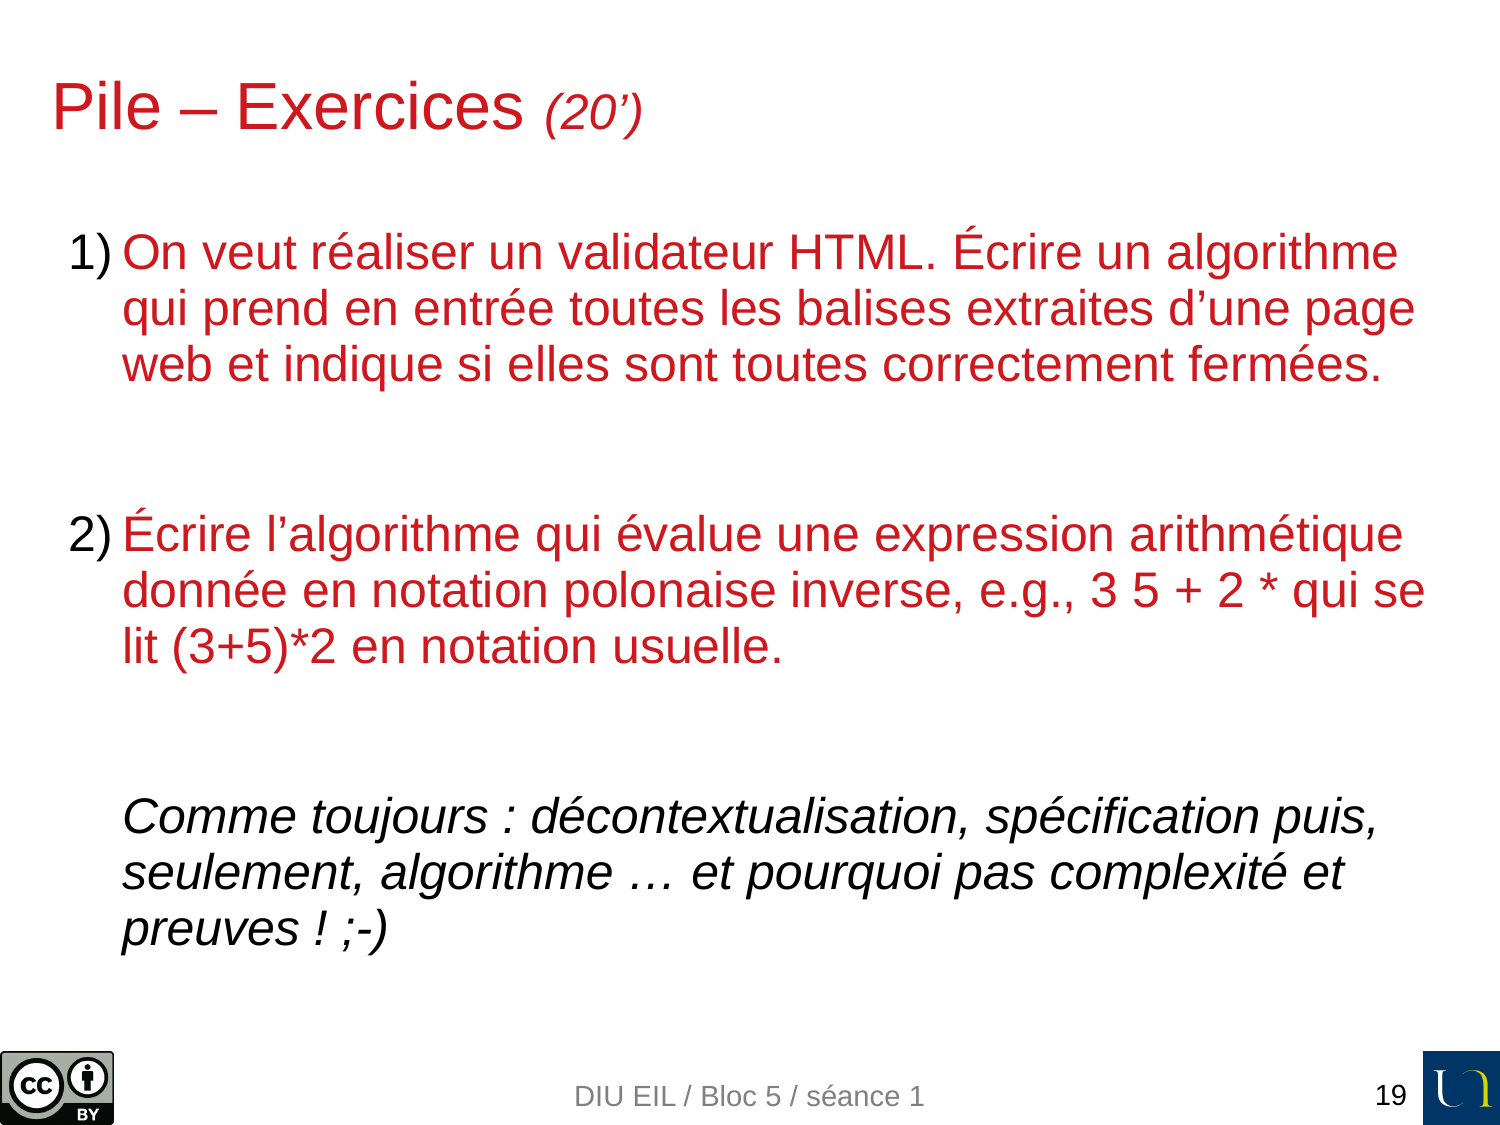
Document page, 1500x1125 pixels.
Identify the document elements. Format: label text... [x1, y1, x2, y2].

picture [1417, 1051, 1500, 1125]
picture [0, 1051, 114, 1125]
title Pile – Exercices (20’) [51, 44, 1449, 170]
list On veut réaliser un validateur HTML. Écrire un algorithme qui prend en entrée toutes les balises extraites d’une page web et indique si elles sont toutes correctement fermées. Écrire l’algorithme qui évalue une expression arithmétique donnée en notation polonaise inverse, e.g., 3 5 + 2 * qui se lit (3+5)*2 en notation usuelle. Comme toujours : décontextualisation, spécification puis, seulement, algorithme … et pourquoi pas complexité et preuves ! ;-) [51, 224, 1449, 1052]
